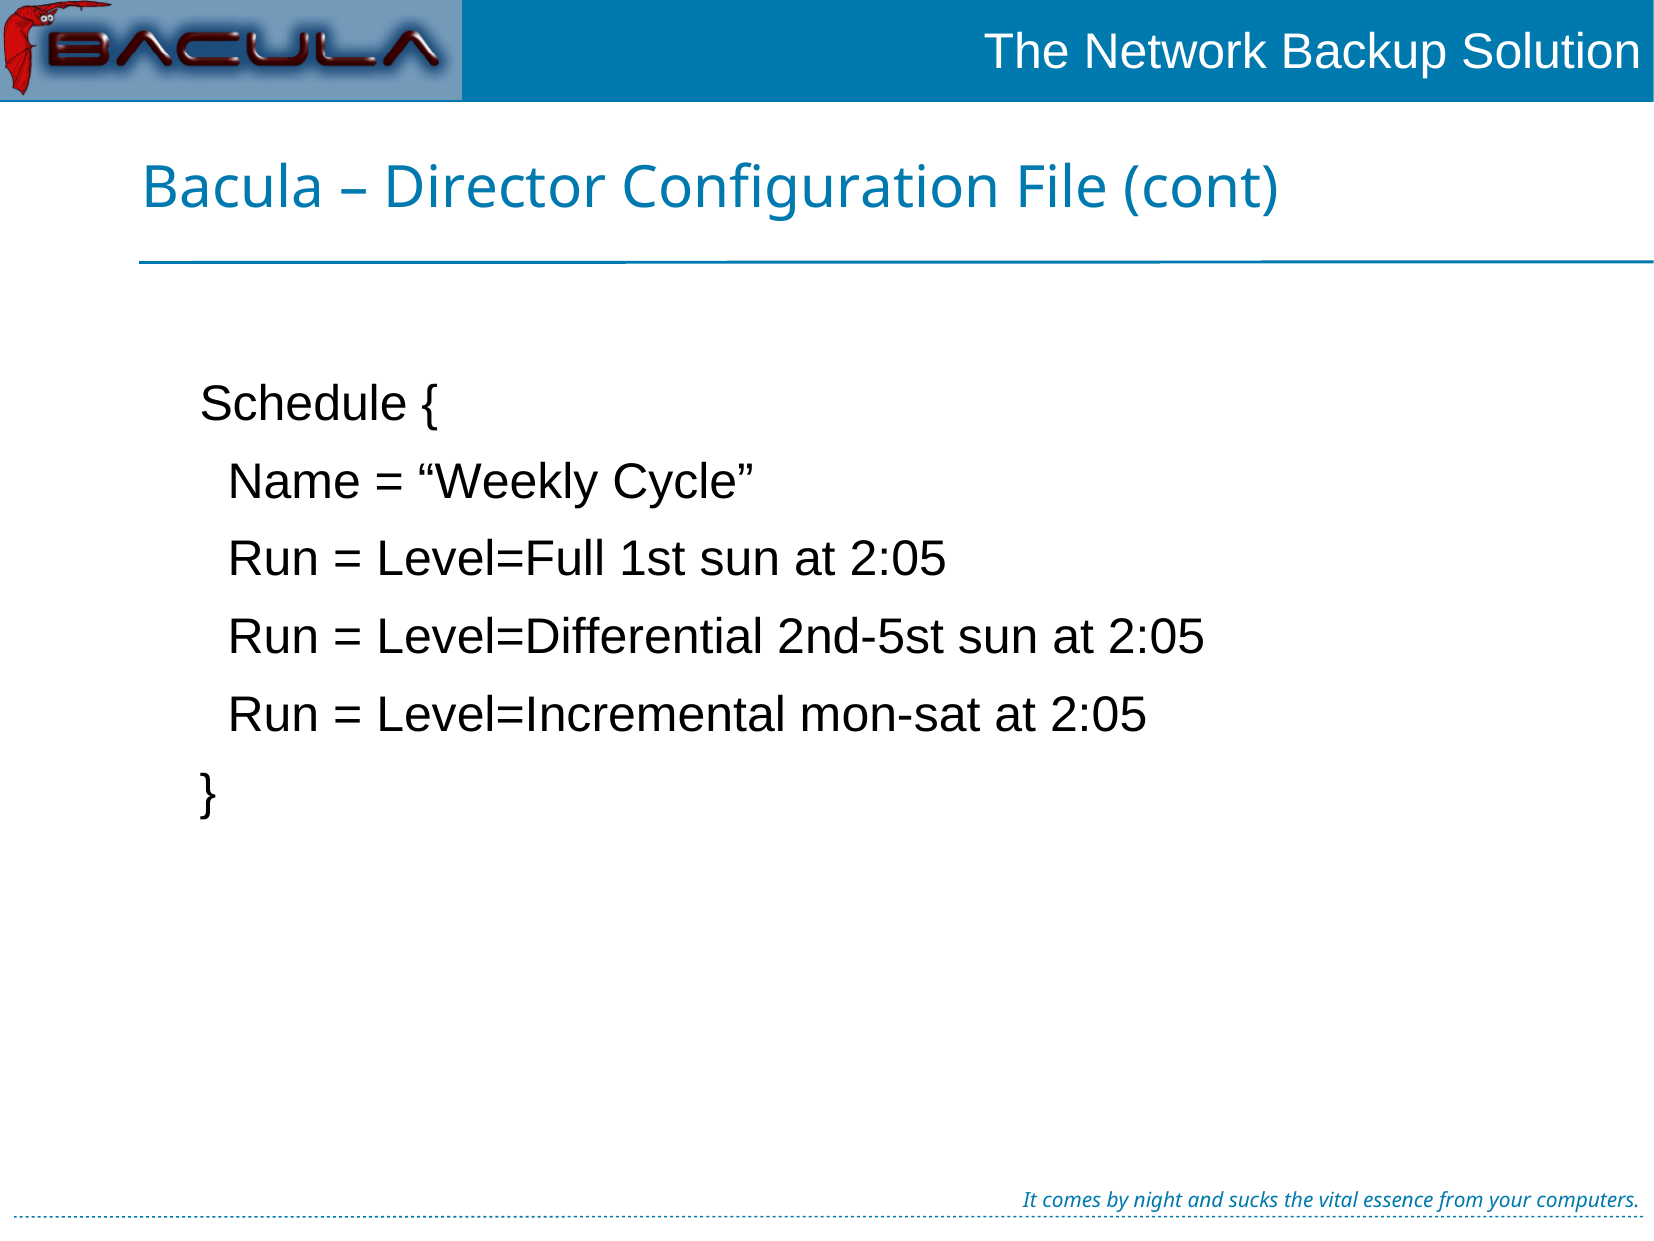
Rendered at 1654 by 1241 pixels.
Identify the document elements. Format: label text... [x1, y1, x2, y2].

list Schedule { Name = “Weekly Cycle” Run = Level=Full 1st sun at 2:05 Run = Level=Differential 2nd-5st sun at 2:05 Run = Level=Incremental mon-sat at 2:05 } [140, 375, 1534, 1127]
title Bacula – Director Configuration File (cont) [141, 112, 1501, 226]
picture [0, 0, 461, 99]
